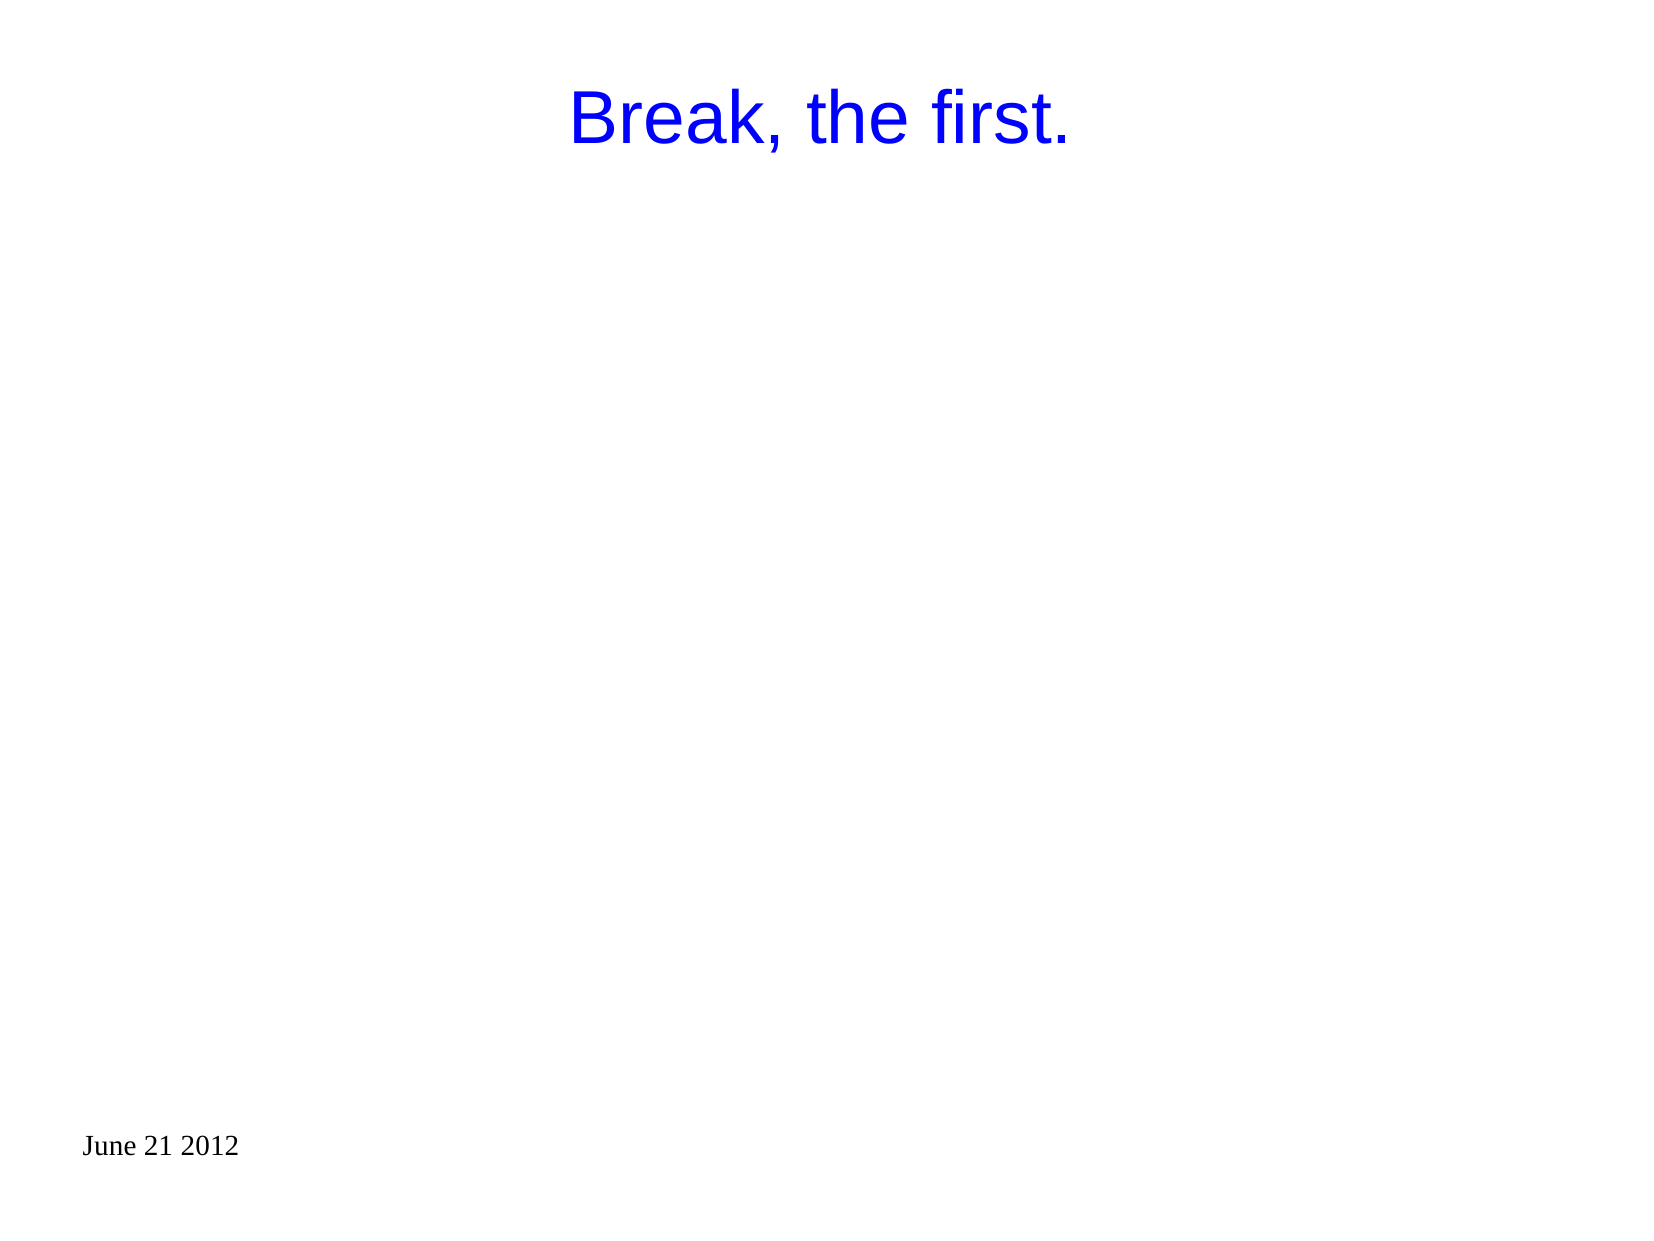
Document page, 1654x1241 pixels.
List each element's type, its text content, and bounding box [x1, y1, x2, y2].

title Break, the first. [76, 58, 1565, 178]
